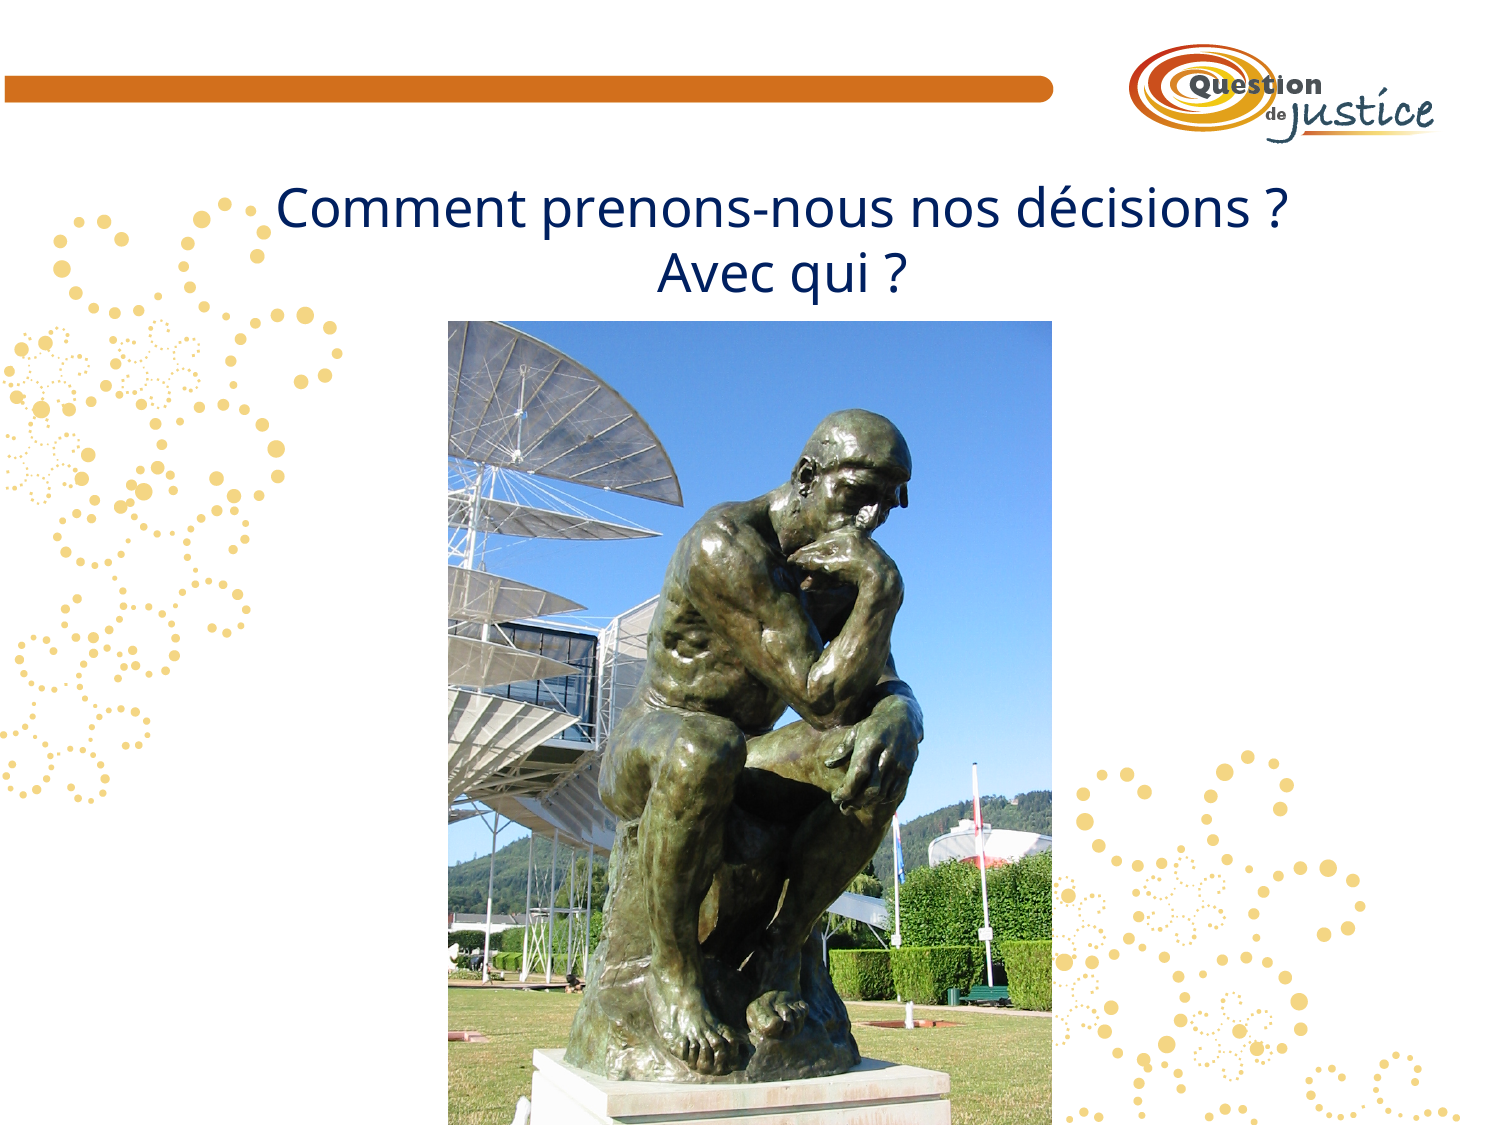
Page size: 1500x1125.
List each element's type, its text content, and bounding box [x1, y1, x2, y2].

picture [0, 0, 1500, 1125]
text_box Comment prenons-nous nos décisions ? Avec qui ? [206, 165, 1359, 331]
